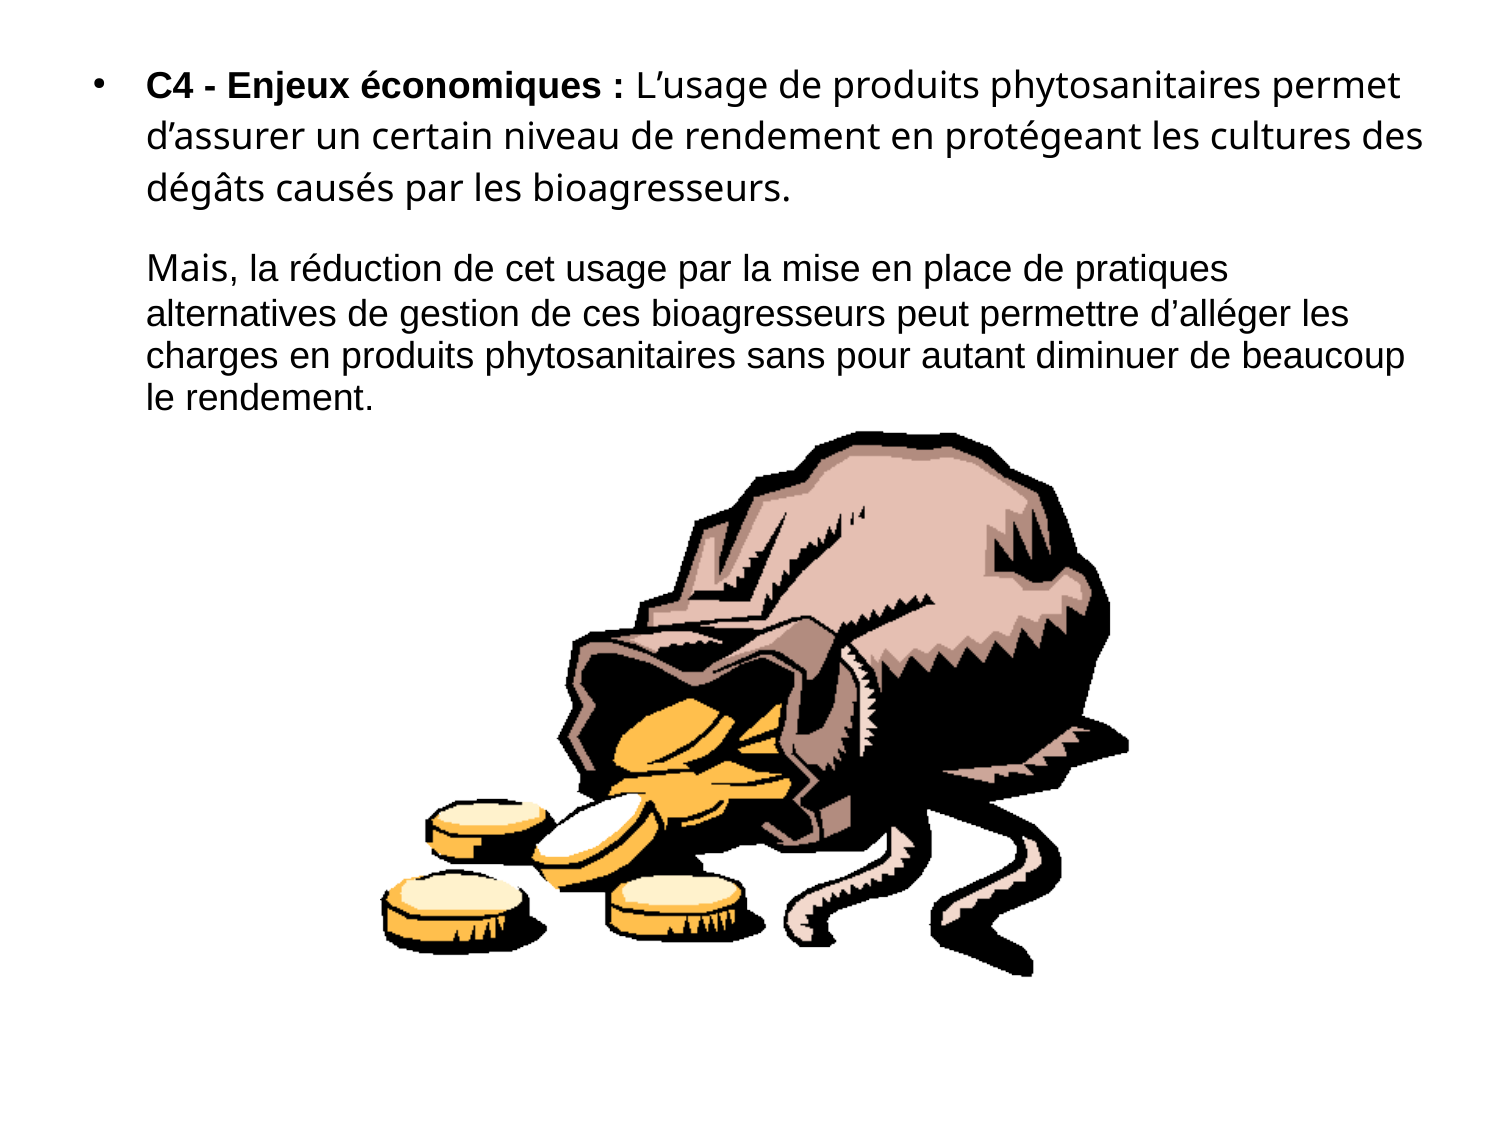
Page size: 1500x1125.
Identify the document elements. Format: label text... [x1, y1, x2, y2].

picture [380, 425, 1134, 982]
list C4 - Enjeux économiques : L’usage de produits phytosanitaires permet d’assurer un certain niveau de rendement en protégeant les cultures des dégâts causés par les bioagresseurs. Mais, la réduction de cet usage par la mise en place de pratiques alternatives de gestion de ces bioagresseurs peut permettre d’alléger les charges en produits phytosanitaires sans pour autant diminuer de beaucoup le rendement. [75, 59, 1425, 916]
